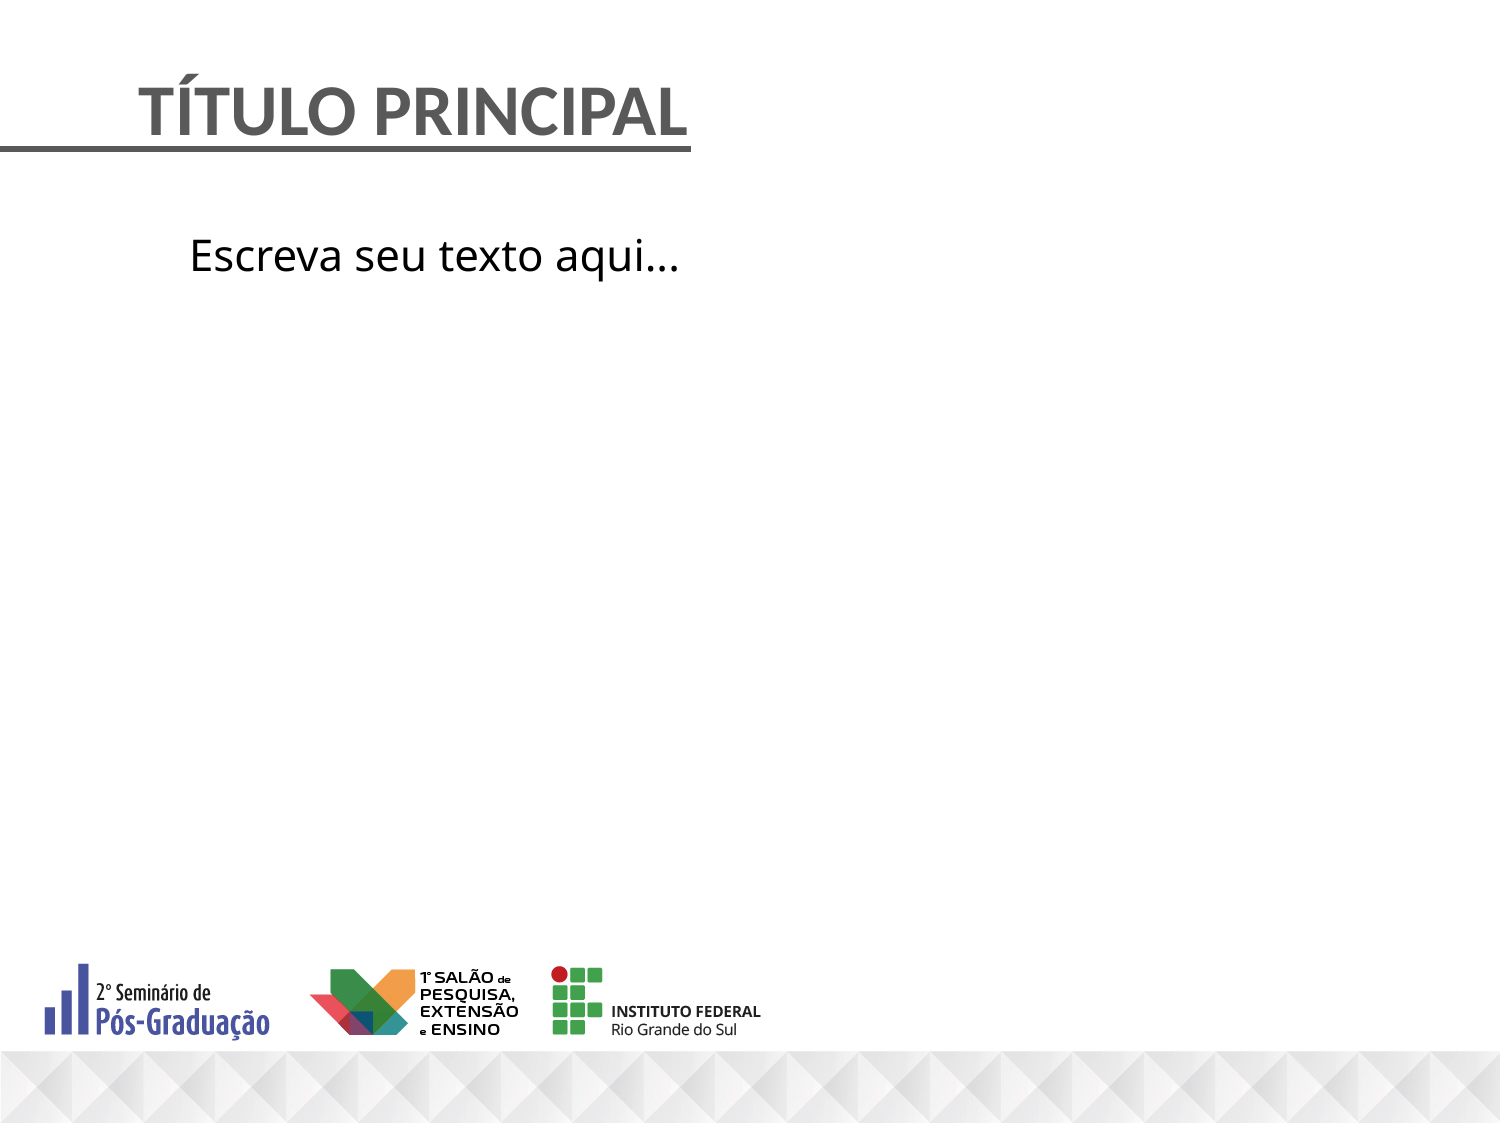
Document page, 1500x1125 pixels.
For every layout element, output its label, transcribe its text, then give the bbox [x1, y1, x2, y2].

picture [0, 1, 1500, 1124]
text_box TÍTULO PRINCIPAL [123, 54, 1010, 159]
text_box Escreva seu texto aqui... [100, 220, 1424, 819]
